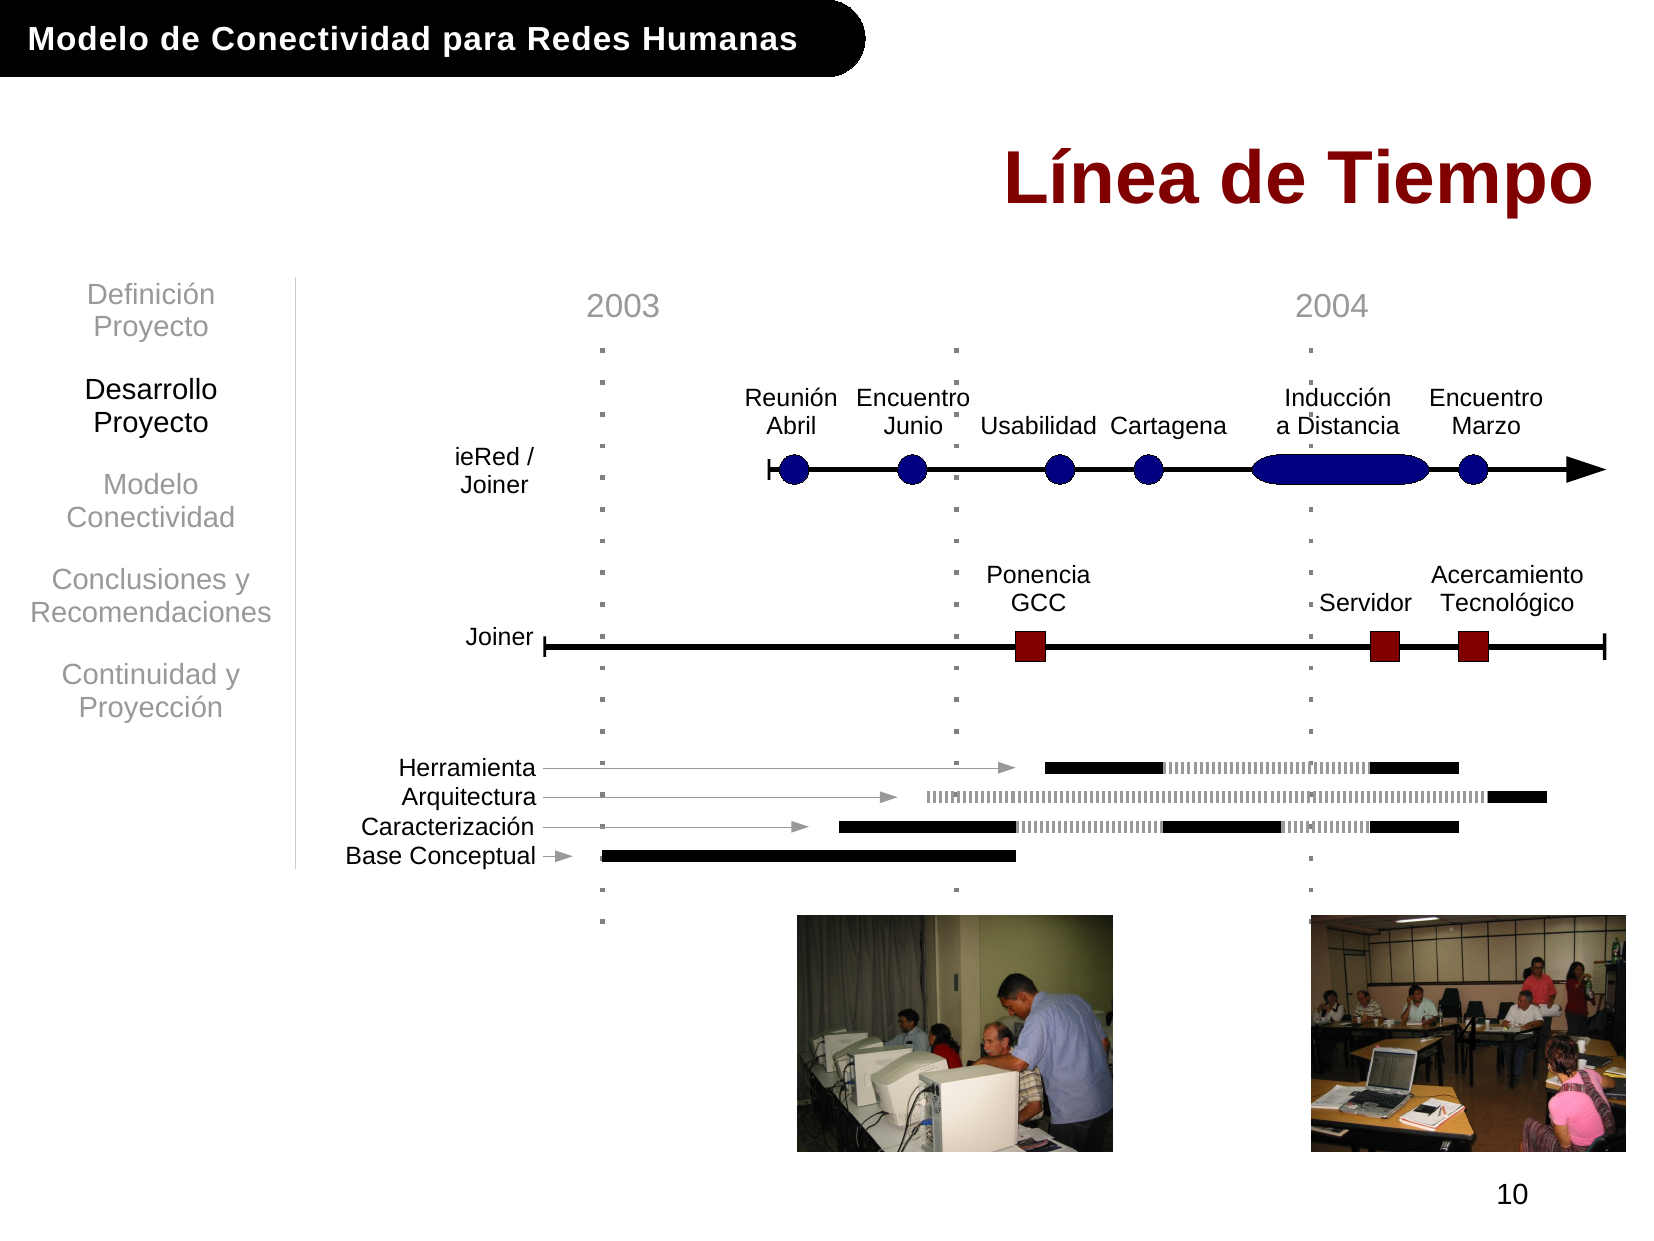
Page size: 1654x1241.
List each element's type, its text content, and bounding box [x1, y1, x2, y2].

list Definición Proyecto Desarrollo Proyecto Modelo Conectividad Conclusiones y Recomendaciones Continuidad y Proyección [17, 277, 285, 862]
text_box Cartagena [1110, 411, 1228, 444]
text_box Encuentro Marzo [1429, 383, 1544, 447]
text_box Encuentro Junio [856, 383, 971, 447]
text_box Reunión Abril [744, 383, 839, 447]
text_box Servidor [1319, 589, 1413, 621]
text_box Joiner [465, 622, 535, 655]
text_box [1015, 631, 1046, 662]
text_box [1045, 454, 1075, 485]
text_box ieRed / Joiner [454, 442, 535, 506]
text_box Arquitectura [401, 783, 537, 815]
picture [1311, 915, 1626, 1152]
text_box [1370, 631, 1400, 662]
text_box Usabilidad [980, 411, 1098, 444]
text_box Base Conceptual [345, 842, 537, 874]
text_box 2004 [1294, 287, 1371, 329]
title Línea de Tiempo [118, 118, 1595, 237]
text_box [779, 454, 810, 485]
text_box Caracterización [361, 812, 536, 845]
text_box Acercamiento Tecnológico [1431, 561, 1585, 624]
text_box Inducción a Distancia [1276, 383, 1401, 447]
text_box 2003 [586, 287, 662, 329]
text_box [1458, 631, 1489, 662]
text_box Ponencia GCC [986, 561, 1092, 624]
text_box [1251, 454, 1430, 485]
text_box Herramienta [398, 753, 537, 785]
text_box [897, 454, 928, 485]
picture [797, 915, 1113, 1152]
text_box [1458, 454, 1489, 485]
text_box [1133, 454, 1164, 485]
